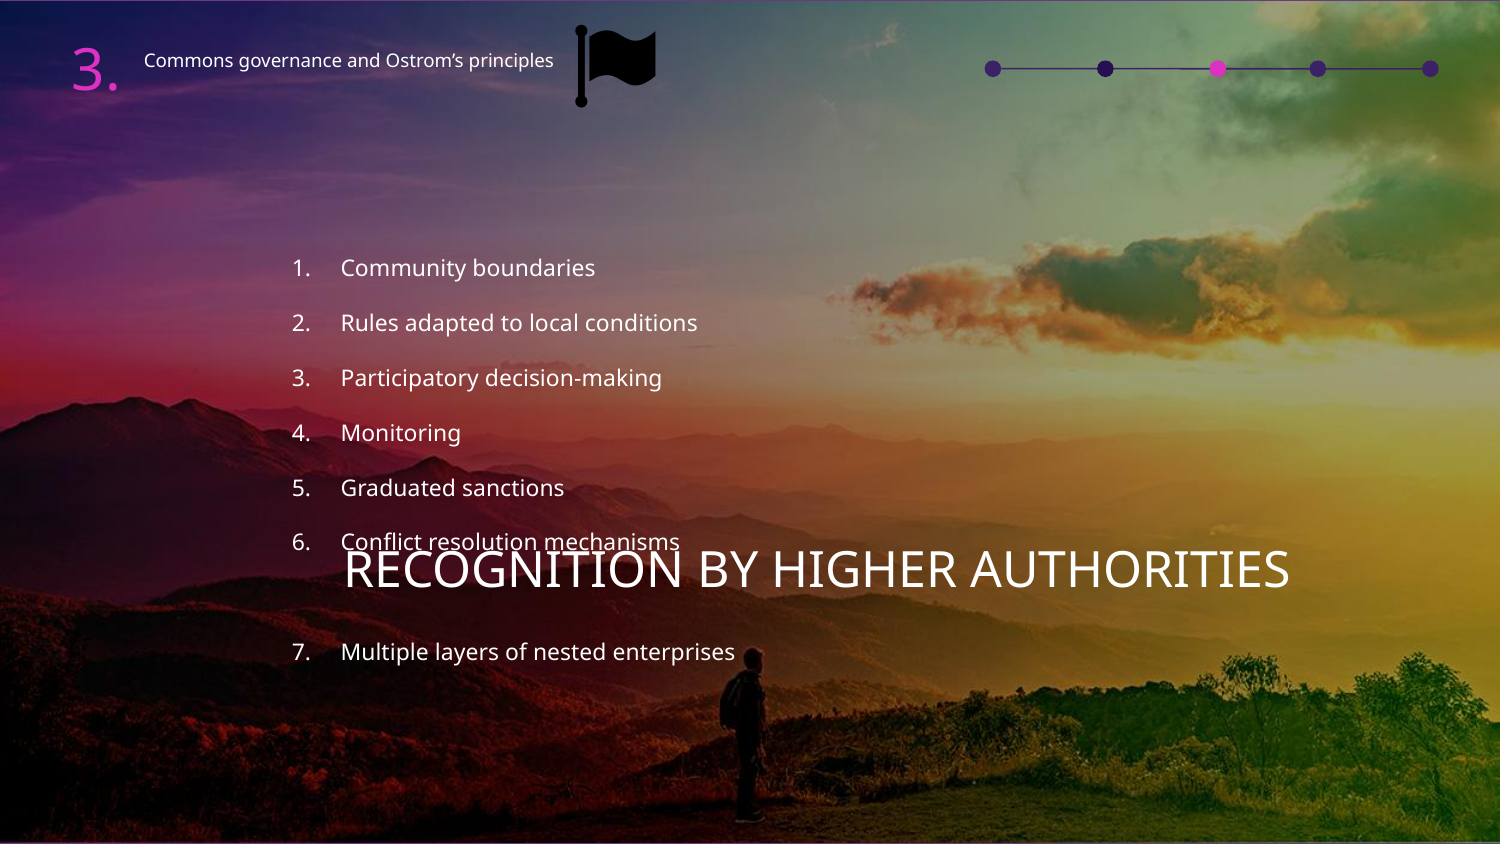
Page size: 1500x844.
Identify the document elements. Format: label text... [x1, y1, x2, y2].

text_box Community boundaries Rules adapted to local conditions Participatory decision-making Monitoring Graduated sanctions Conflict resolution mechanisms Multiple layers of nested enterprises [250, 210, 1150, 690]
list Commons governance and Ostrom’s principles [129, 30, 572, 79]
text_box [1422, 60, 1439, 78]
text_box [984, 60, 1002, 78]
text_box [1209, 60, 1227, 78]
text_box [1309, 60, 1327, 78]
text_box [1097, 60, 1114, 78]
title RECOGNITION BY HIGHER AUTHORITIES [328, 522, 1500, 610]
title 3. [56, 16, 165, 123]
picture [0, 1, 1500, 843]
